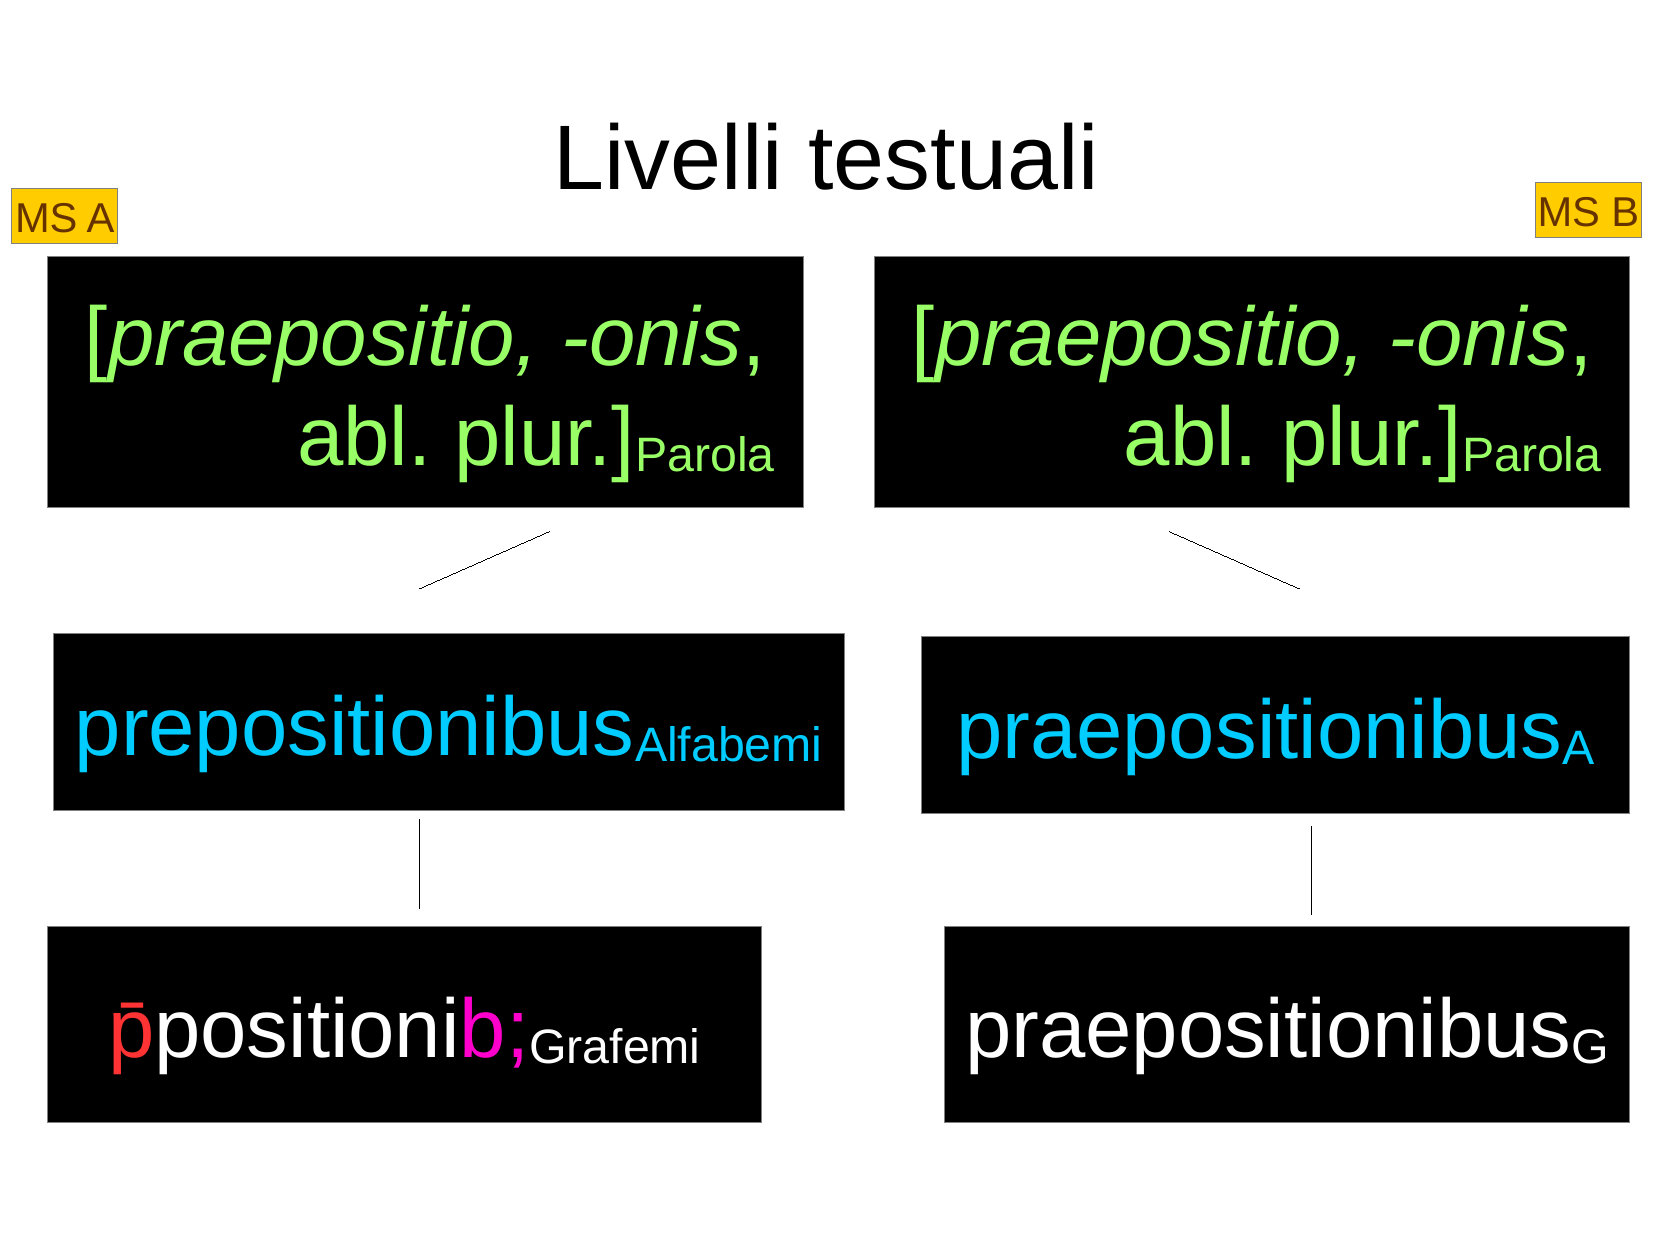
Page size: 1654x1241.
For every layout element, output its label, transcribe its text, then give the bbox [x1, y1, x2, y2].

text_box praepositionibusA [921, 636, 1630, 814]
text_box [praepositio, -onis, abl. plur.]Parola [47, 256, 804, 508]
text_box MS B [1535, 182, 1642, 238]
text_box [praepositio, -onis, abl. plur.]Parola [874, 256, 1630, 508]
text_box prepositionibusAlfabemi [53, 633, 845, 811]
text_box p̄positionib;Grafemi [47, 926, 762, 1123]
text_box Livelli testuali [82, 49, 1571, 257]
text_box MS A [11, 188, 118, 244]
text_box praepositionibusG [944, 926, 1630, 1123]
